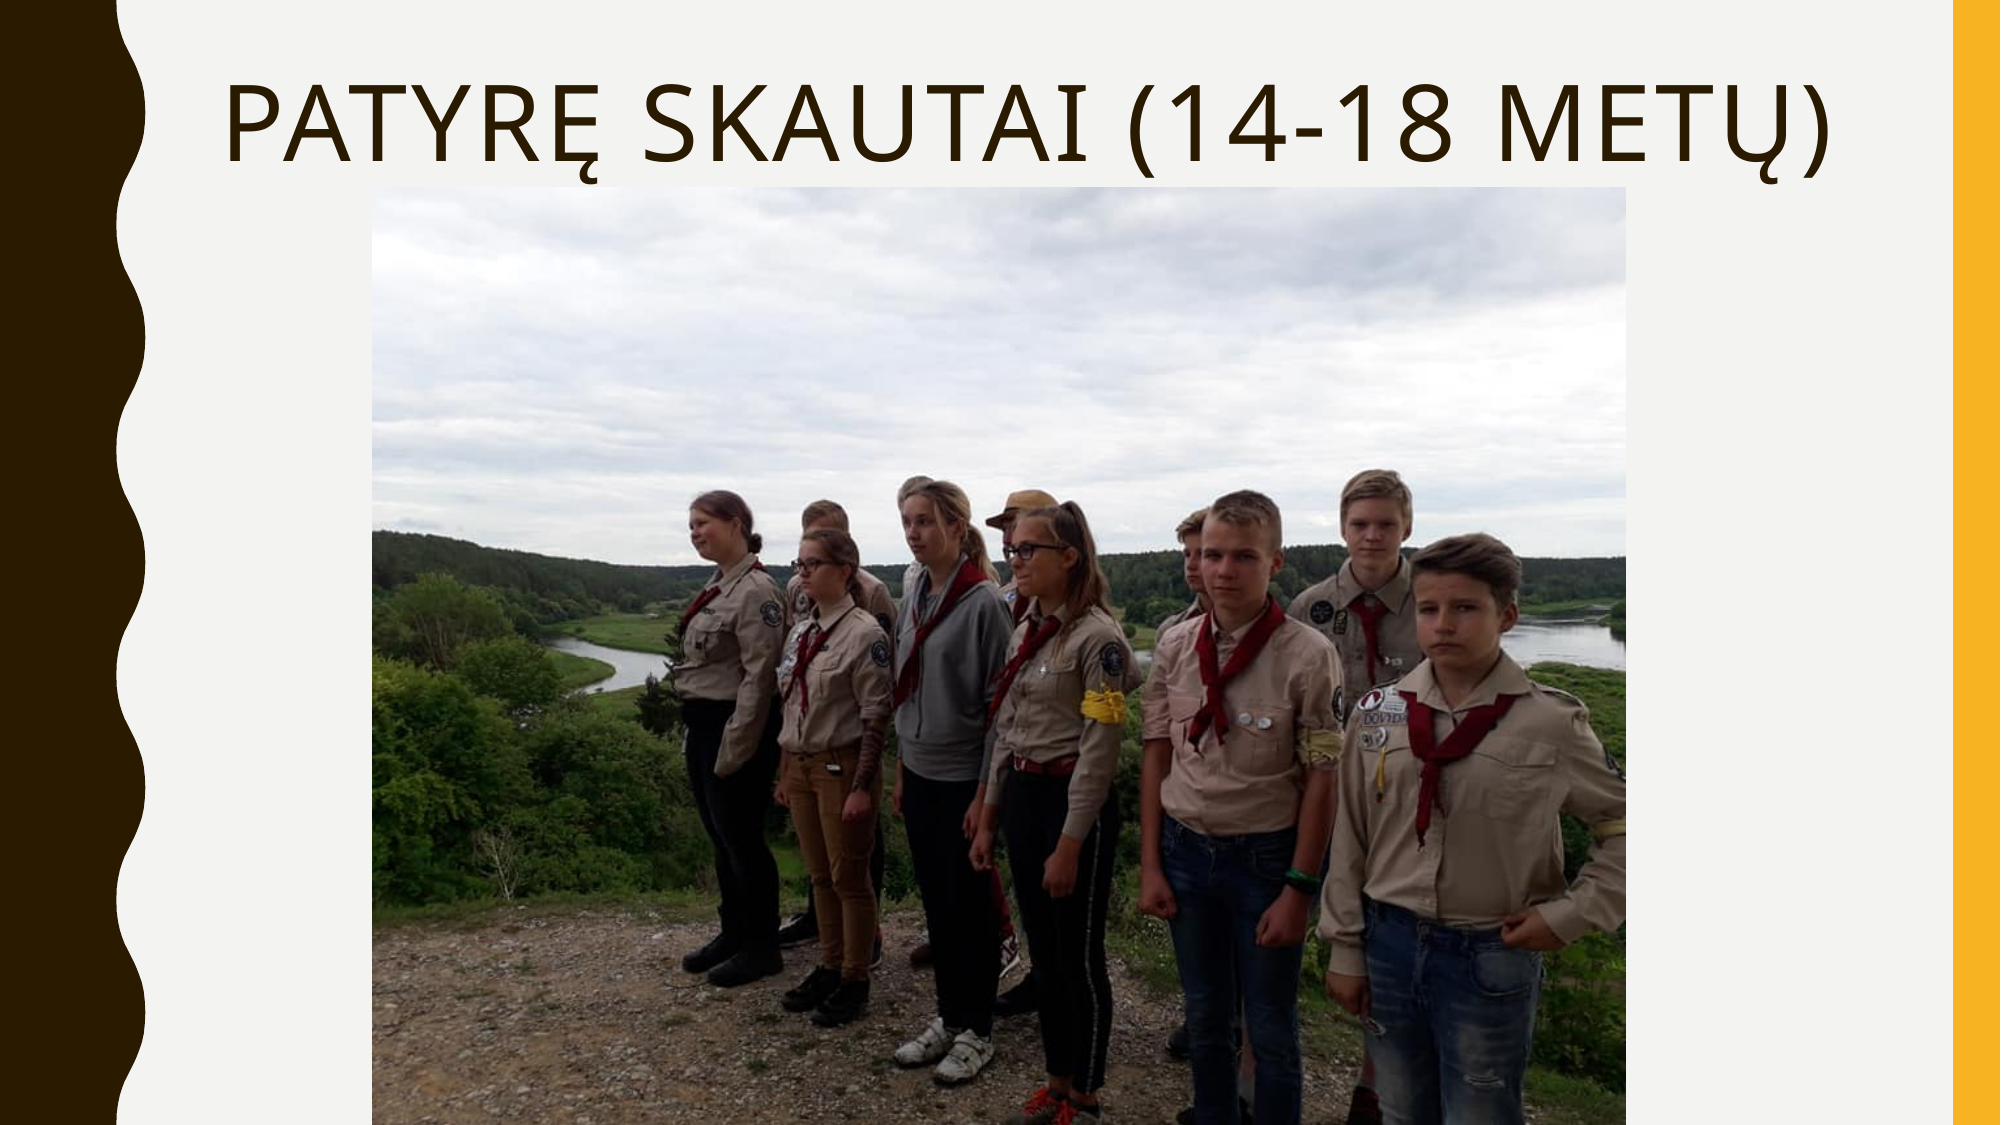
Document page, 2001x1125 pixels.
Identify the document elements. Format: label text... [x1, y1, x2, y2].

picture [372, 187, 1626, 1125]
title Patyrę skautai (14-18 metų) [205, 62, 1876, 308]
